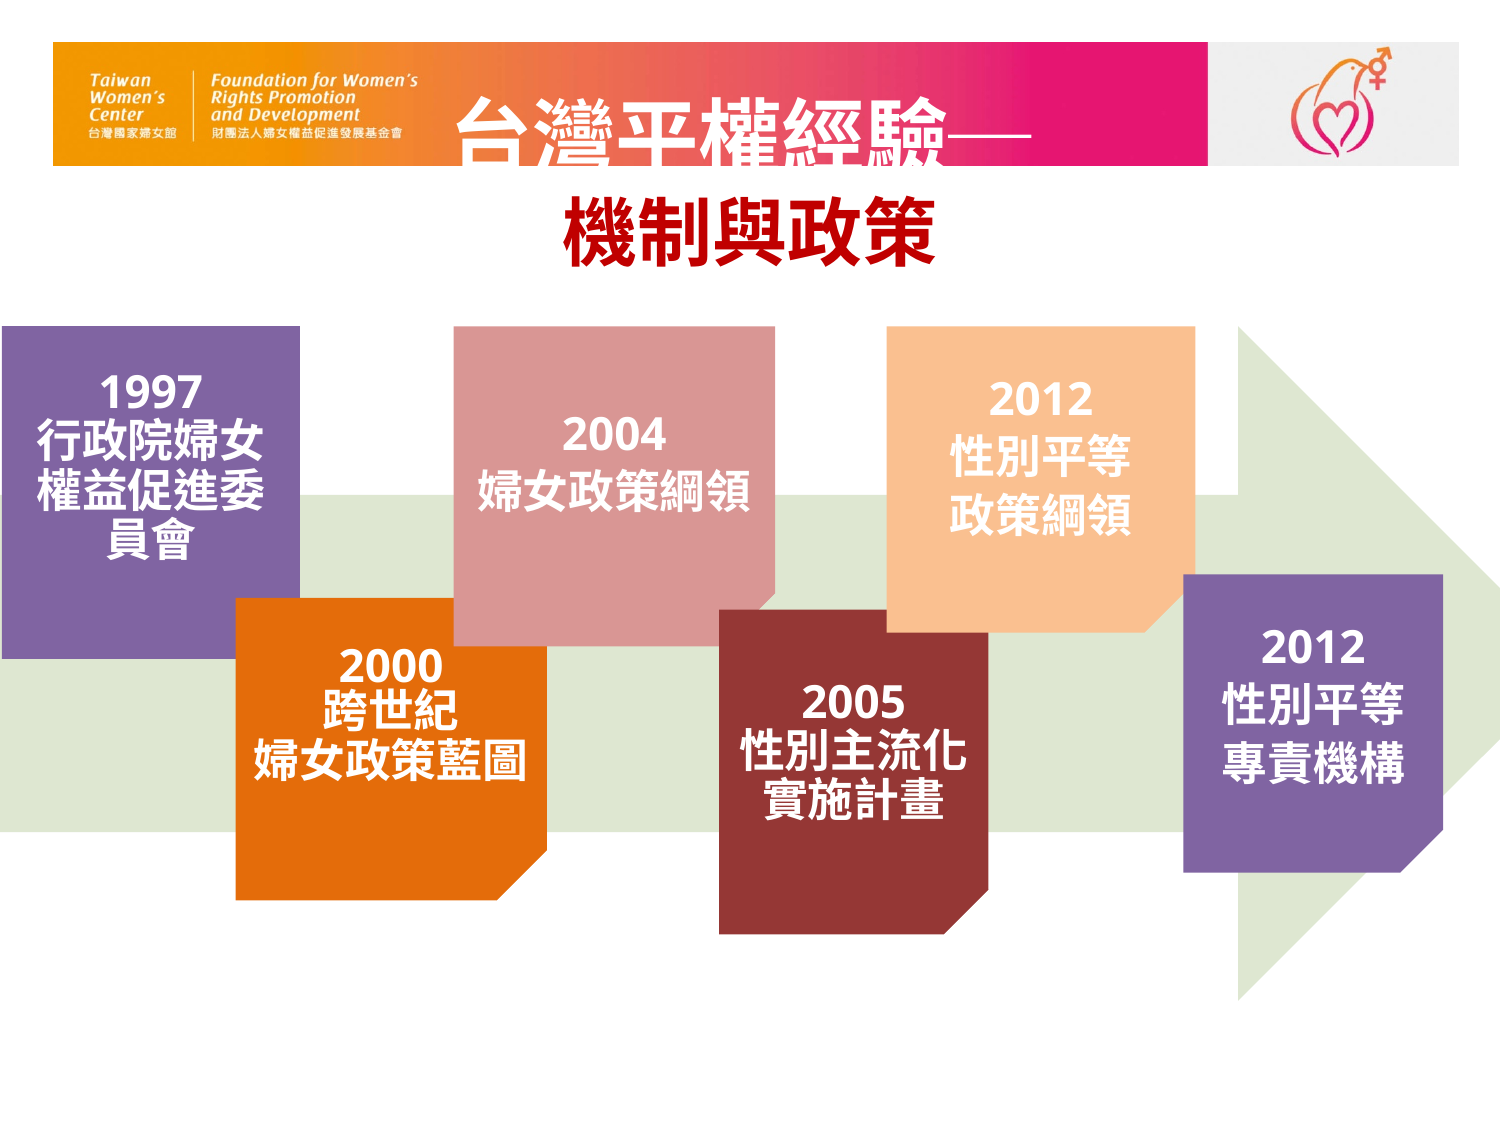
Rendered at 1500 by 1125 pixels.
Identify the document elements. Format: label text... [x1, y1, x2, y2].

text_box 2005 性別主流化實施計畫 [719, 609, 989, 935]
text_box [0, 494, 235, 833]
text_box 2000 跨世紀 婦女政策藍圖 [235, 597, 547, 901]
text_box [1196, 326, 1500, 795]
text_box [300, 494, 453, 597]
text_box 2012 性別平等 政策綱領 [886, 326, 1196, 633]
text_box 1997 行政院婦女權益促進委員會 [1, 326, 300, 659]
text_box [1238, 873, 1366, 1001]
text_box 2012 性別平等 專責機構 [1183, 574, 1444, 873]
text_box [989, 595, 1183, 833]
text_box [547, 647, 719, 833]
text_box 2004 婦女政策綱領 [453, 326, 776, 647]
title 台灣平權經驗─ 機制與政策 [75, 78, 1426, 233]
text_box [761, 494, 886, 609]
